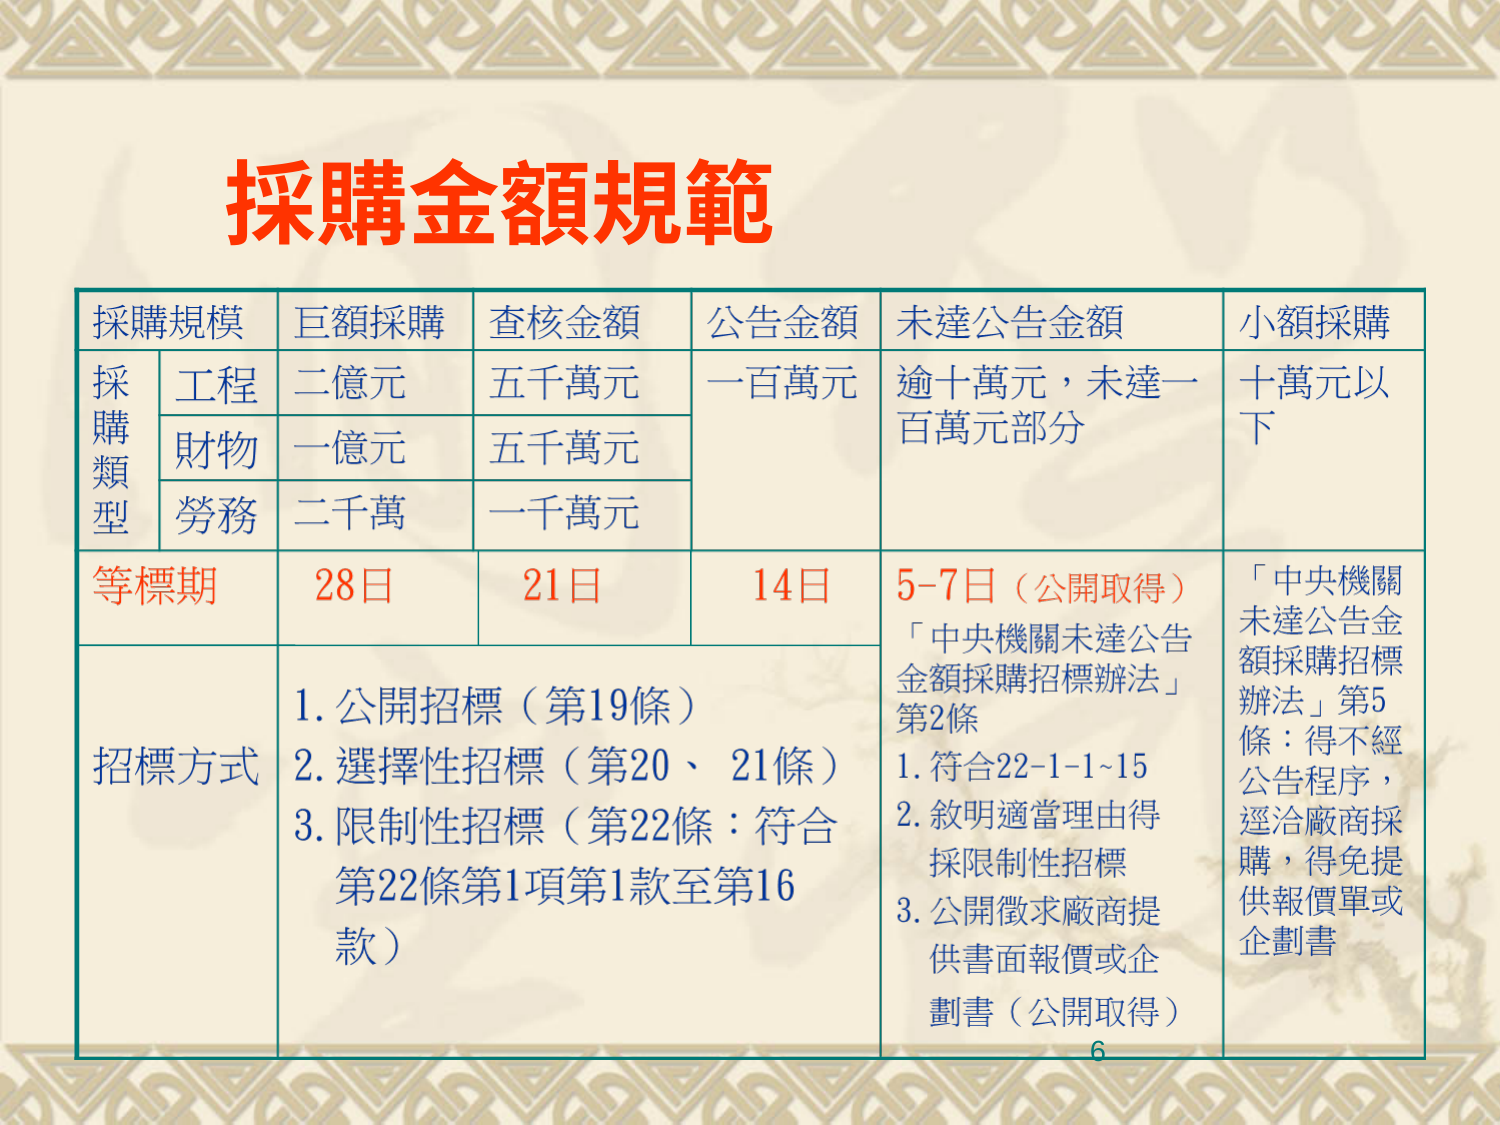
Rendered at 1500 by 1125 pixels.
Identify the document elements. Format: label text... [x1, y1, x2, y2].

picture [66, 287, 1426, 1060]
title 採購金額規範 [148, 138, 852, 232]
text_box [1074, 1024, 1451, 1103]
